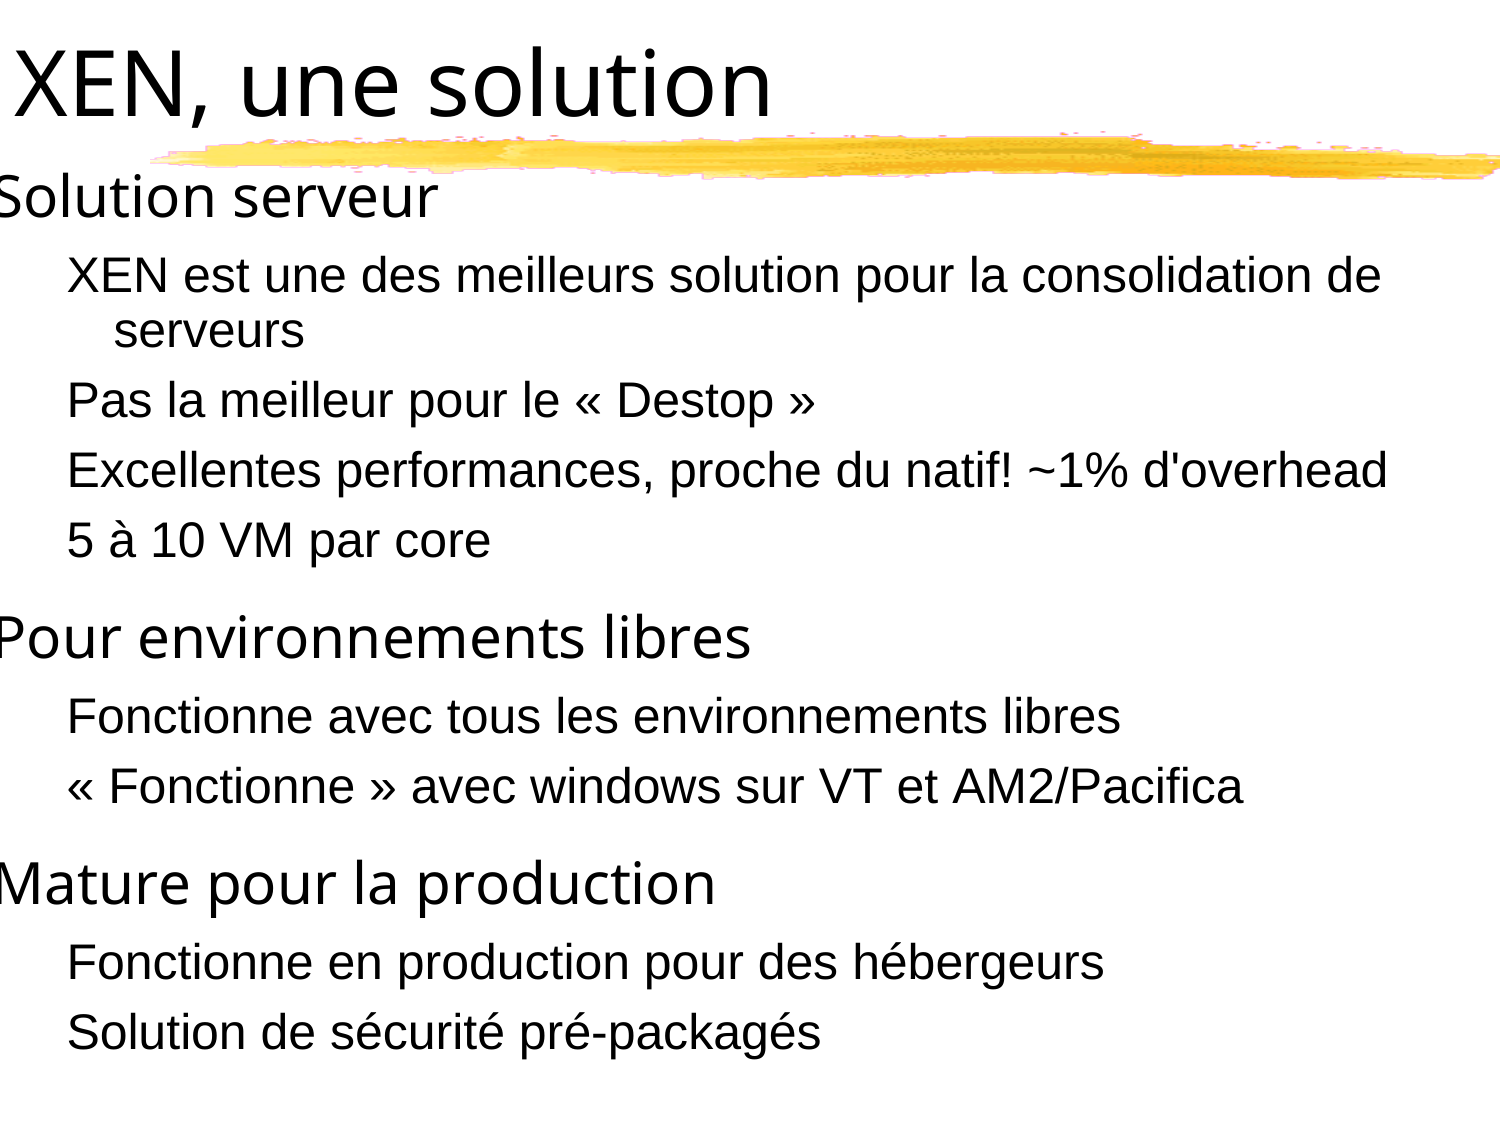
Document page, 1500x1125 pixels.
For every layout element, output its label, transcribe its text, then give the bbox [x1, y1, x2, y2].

list Solution serveur XEN est une des meilleurs solution pour la consolidation de serveurs Pas la meilleur pour le « Destop » Excellentes performances, proche du natif! ~1% d'overhead 5 à 10 VM par core Pour environnements libres Fonctionne avec tous les environnements libres « Fonctionne » avec windows sur VT et AM2/Pacifica Mature pour la production Fonctionne en production pour des hébergeurs Solution de sécurité pré-packagés [0, 148, 1500, 1078]
title XEN, une solution [0, 0, 1500, 145]
